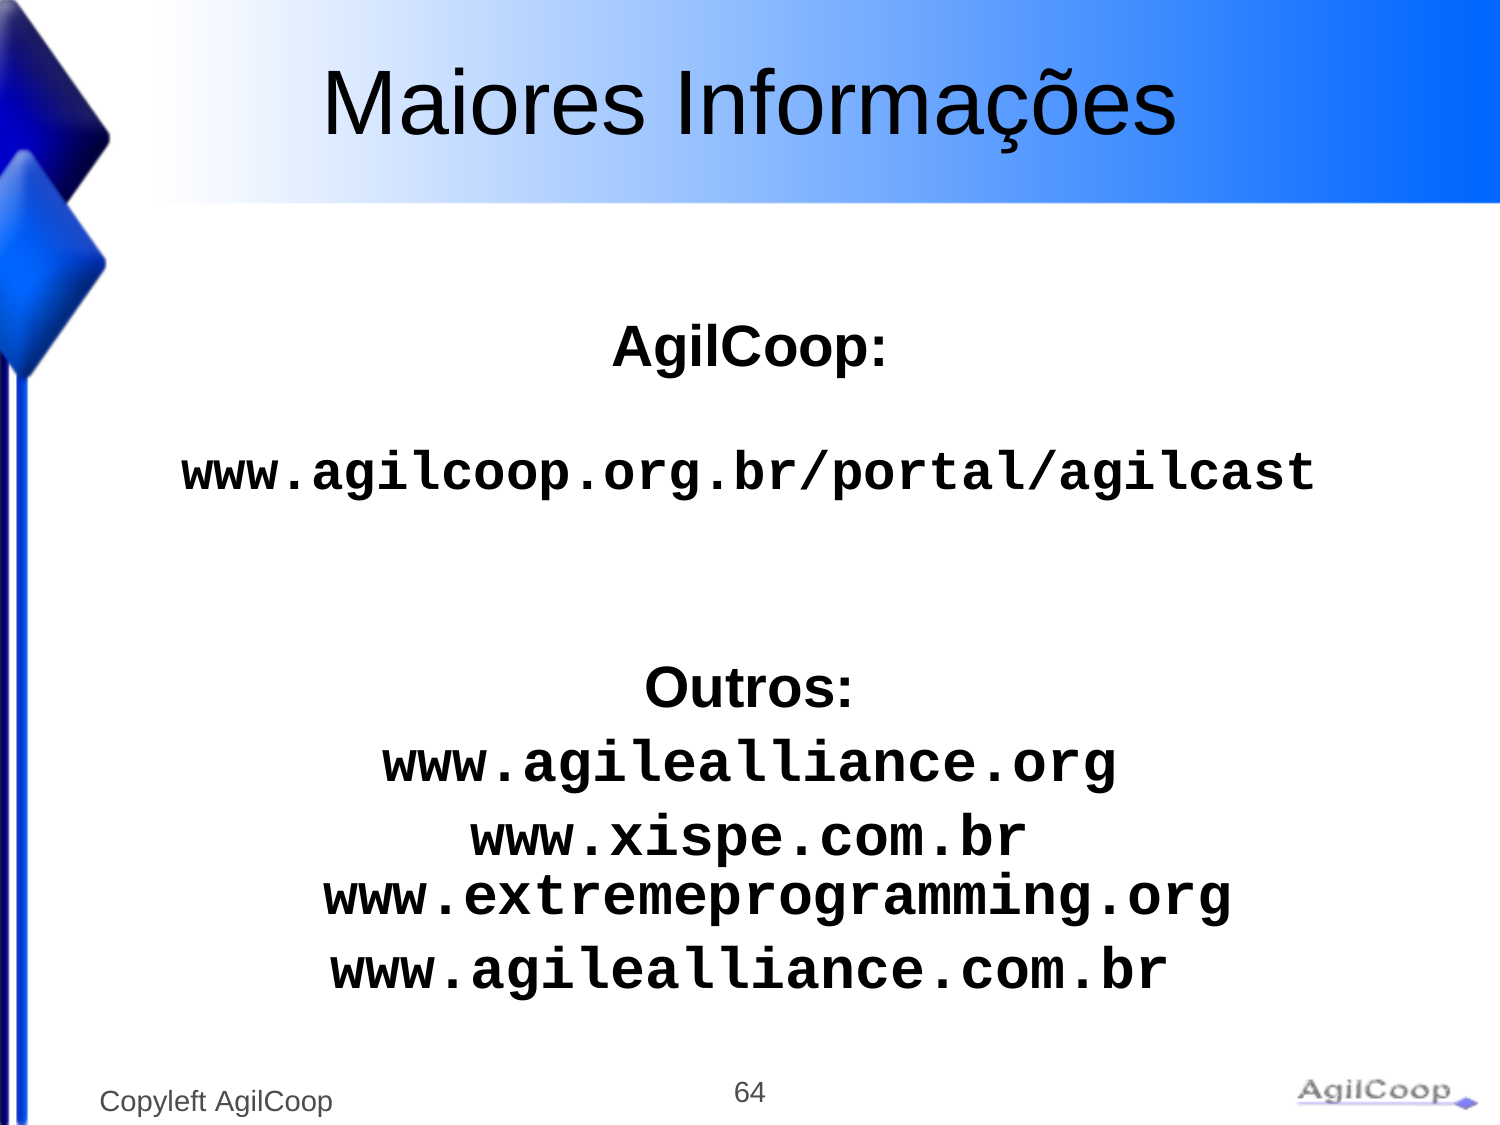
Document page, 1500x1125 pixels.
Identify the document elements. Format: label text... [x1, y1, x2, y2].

title Maiores Informações [75, 34, 1426, 172]
picture [0, 0, 1500, 312]
list AgilCoop: www.agilcoop.org.br/portal/agilcast Outros: www.agilealliance.org www.xispe.com.br www.extremeprogramming.org www.agilealliance.com.br [0, 312, 1500, 1124]
